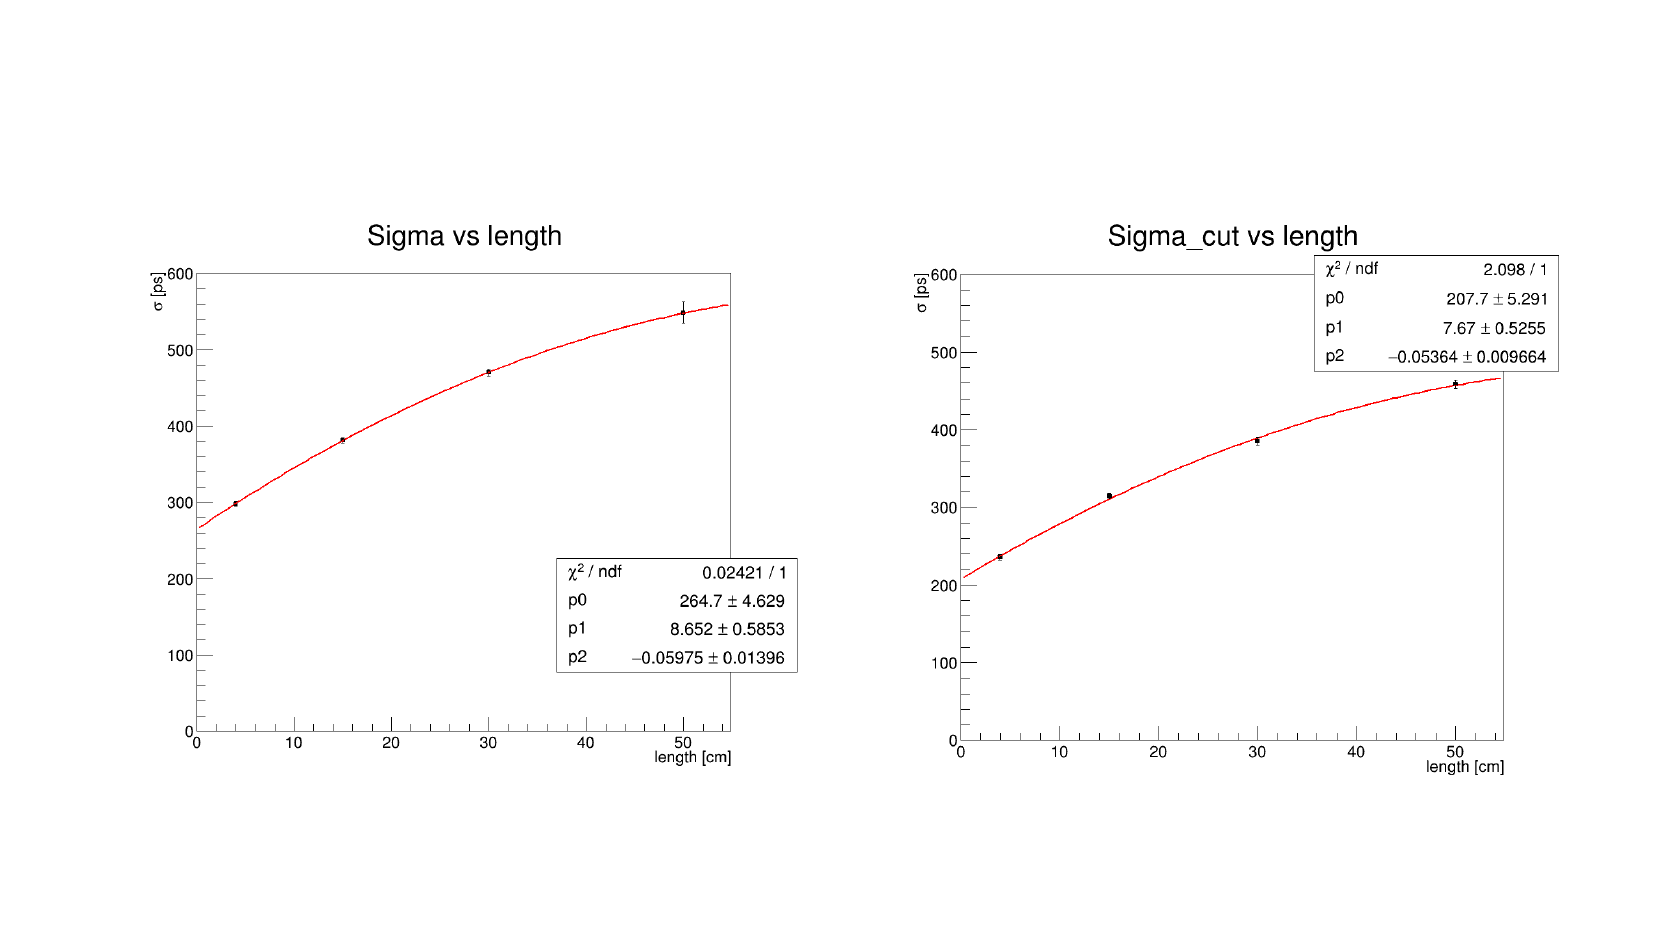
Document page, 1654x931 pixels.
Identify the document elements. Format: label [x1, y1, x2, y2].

picture [892, 217, 1572, 798]
picture [129, 217, 798, 788]
